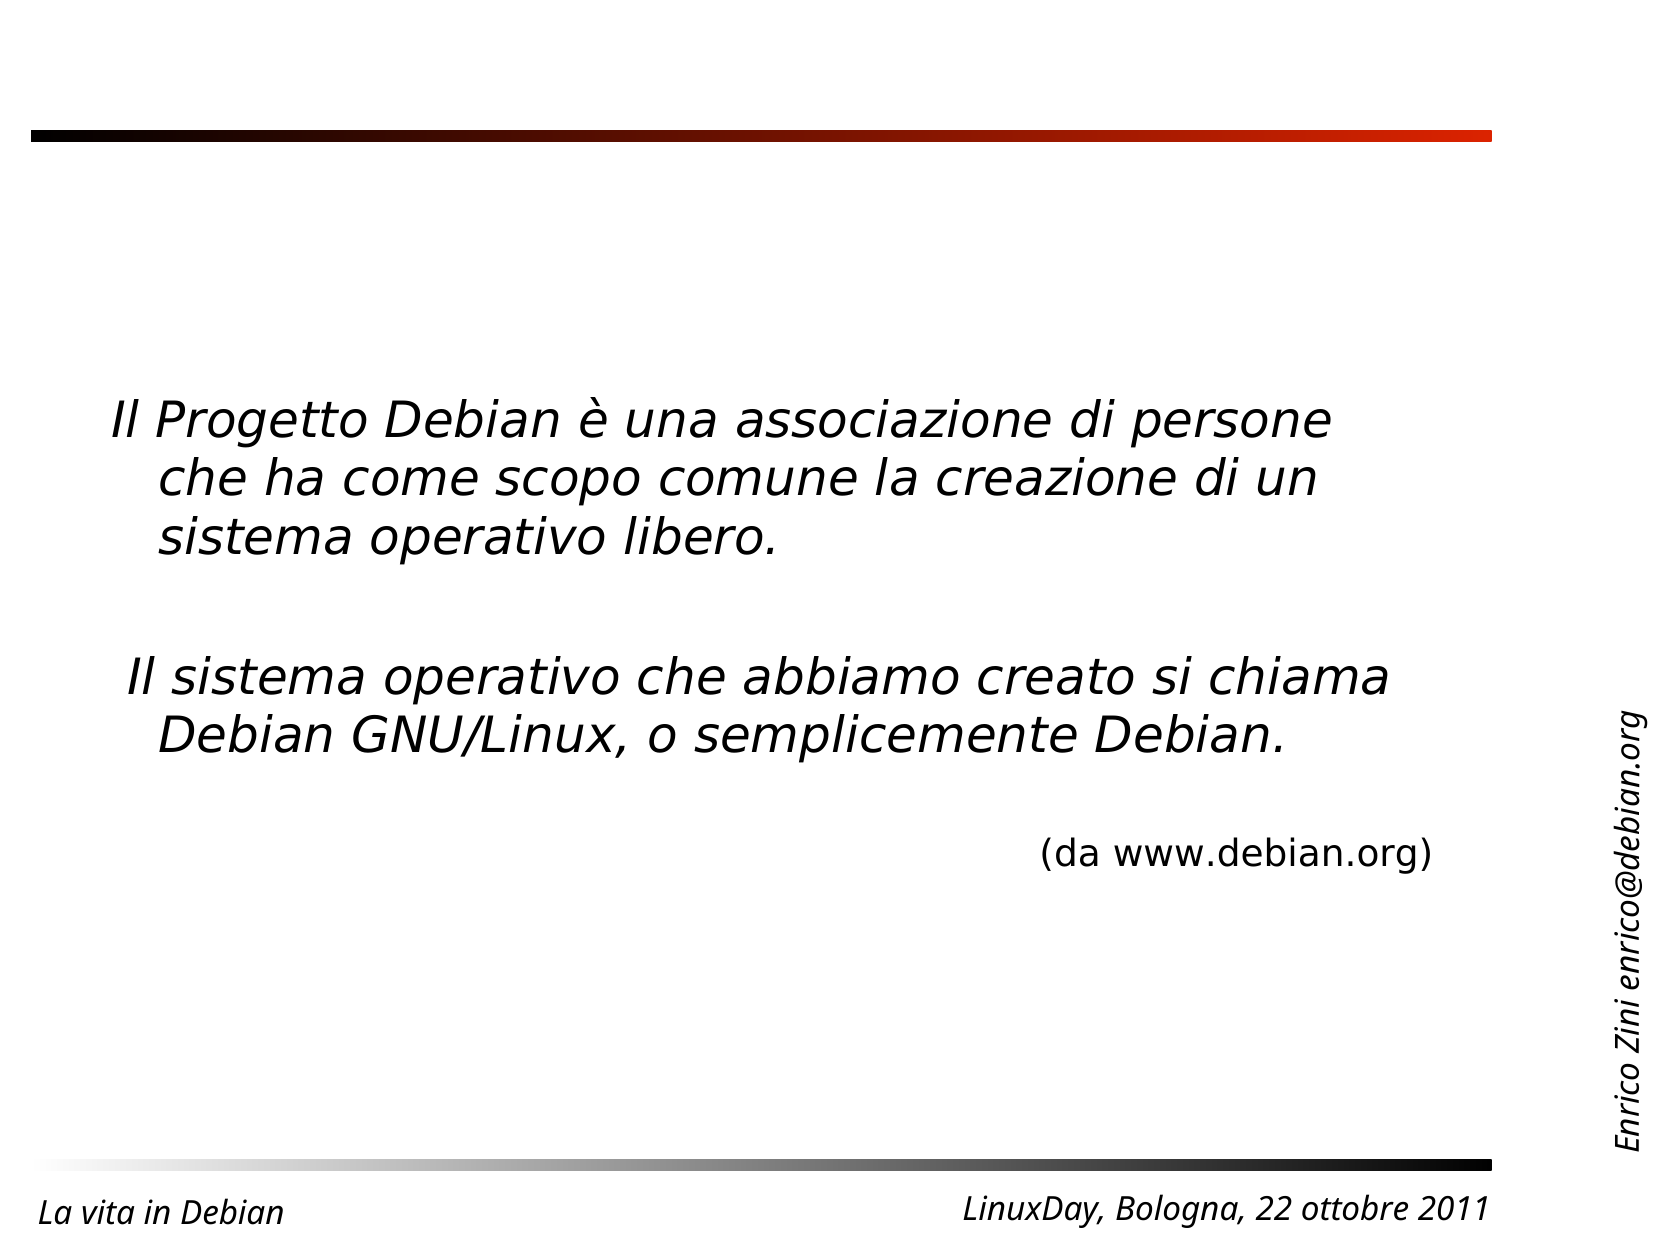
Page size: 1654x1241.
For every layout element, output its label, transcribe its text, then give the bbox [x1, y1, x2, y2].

text_box Il Progetto Debian è una associazione di persone che ha come scopo comune la creazione di un sistema operativo libero. Il sistema operativo che abbiamo creato si chiama Debian GNU/Linux, o semplicemente Debian. (da www.debian.org) [111, 391, 1434, 875]
